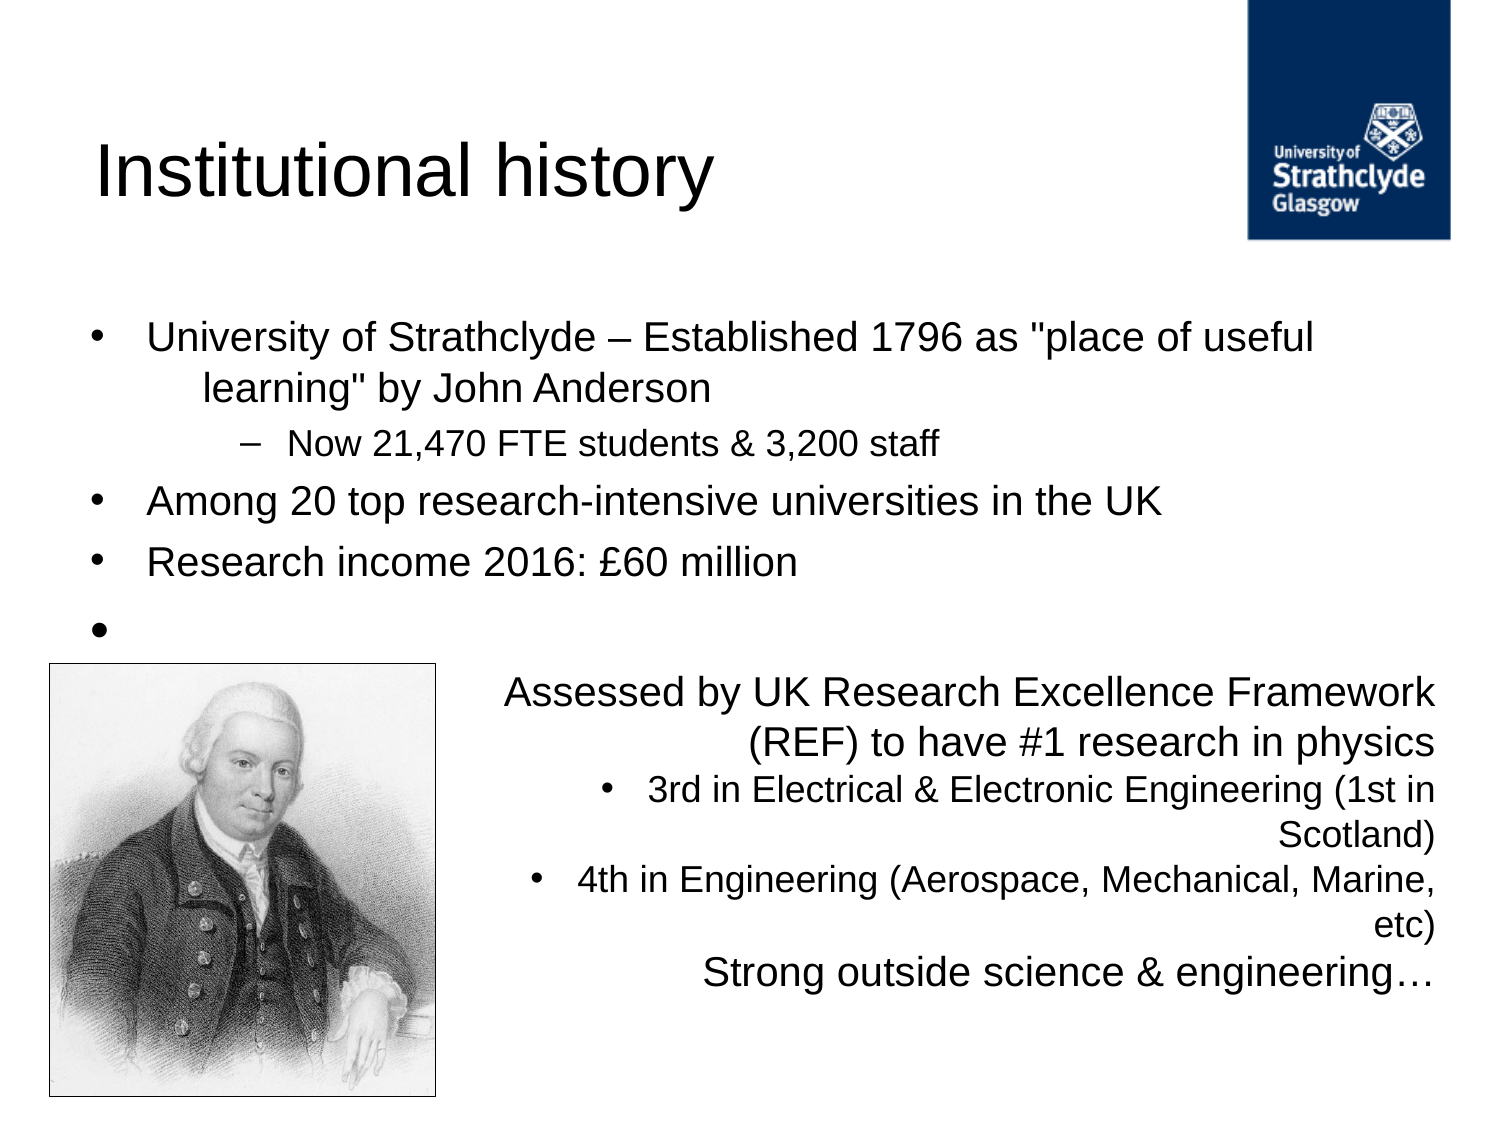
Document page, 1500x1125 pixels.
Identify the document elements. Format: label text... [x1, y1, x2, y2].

picture [49, 663, 436, 1097]
text_box Assessed by UK Research Excellence Framework (REF) to have #1 research in physics 3rd in Electrical & Electronic Engineering (1st in Scotland) 4th in Engineering (Aerospace, Mechanical, Marine, etc) Strong outside science & engineering… [478, 656, 1451, 1006]
list University of Strathclyde – Established 1796 as "place of useful learning" by John Anderson Now 21,470 FTE students & 3,200 staff Among 20 top research-intensive universities in the UK Research income 2016: £60 million [75, 302, 1483, 669]
title Institutional history [79, 113, 1426, 232]
